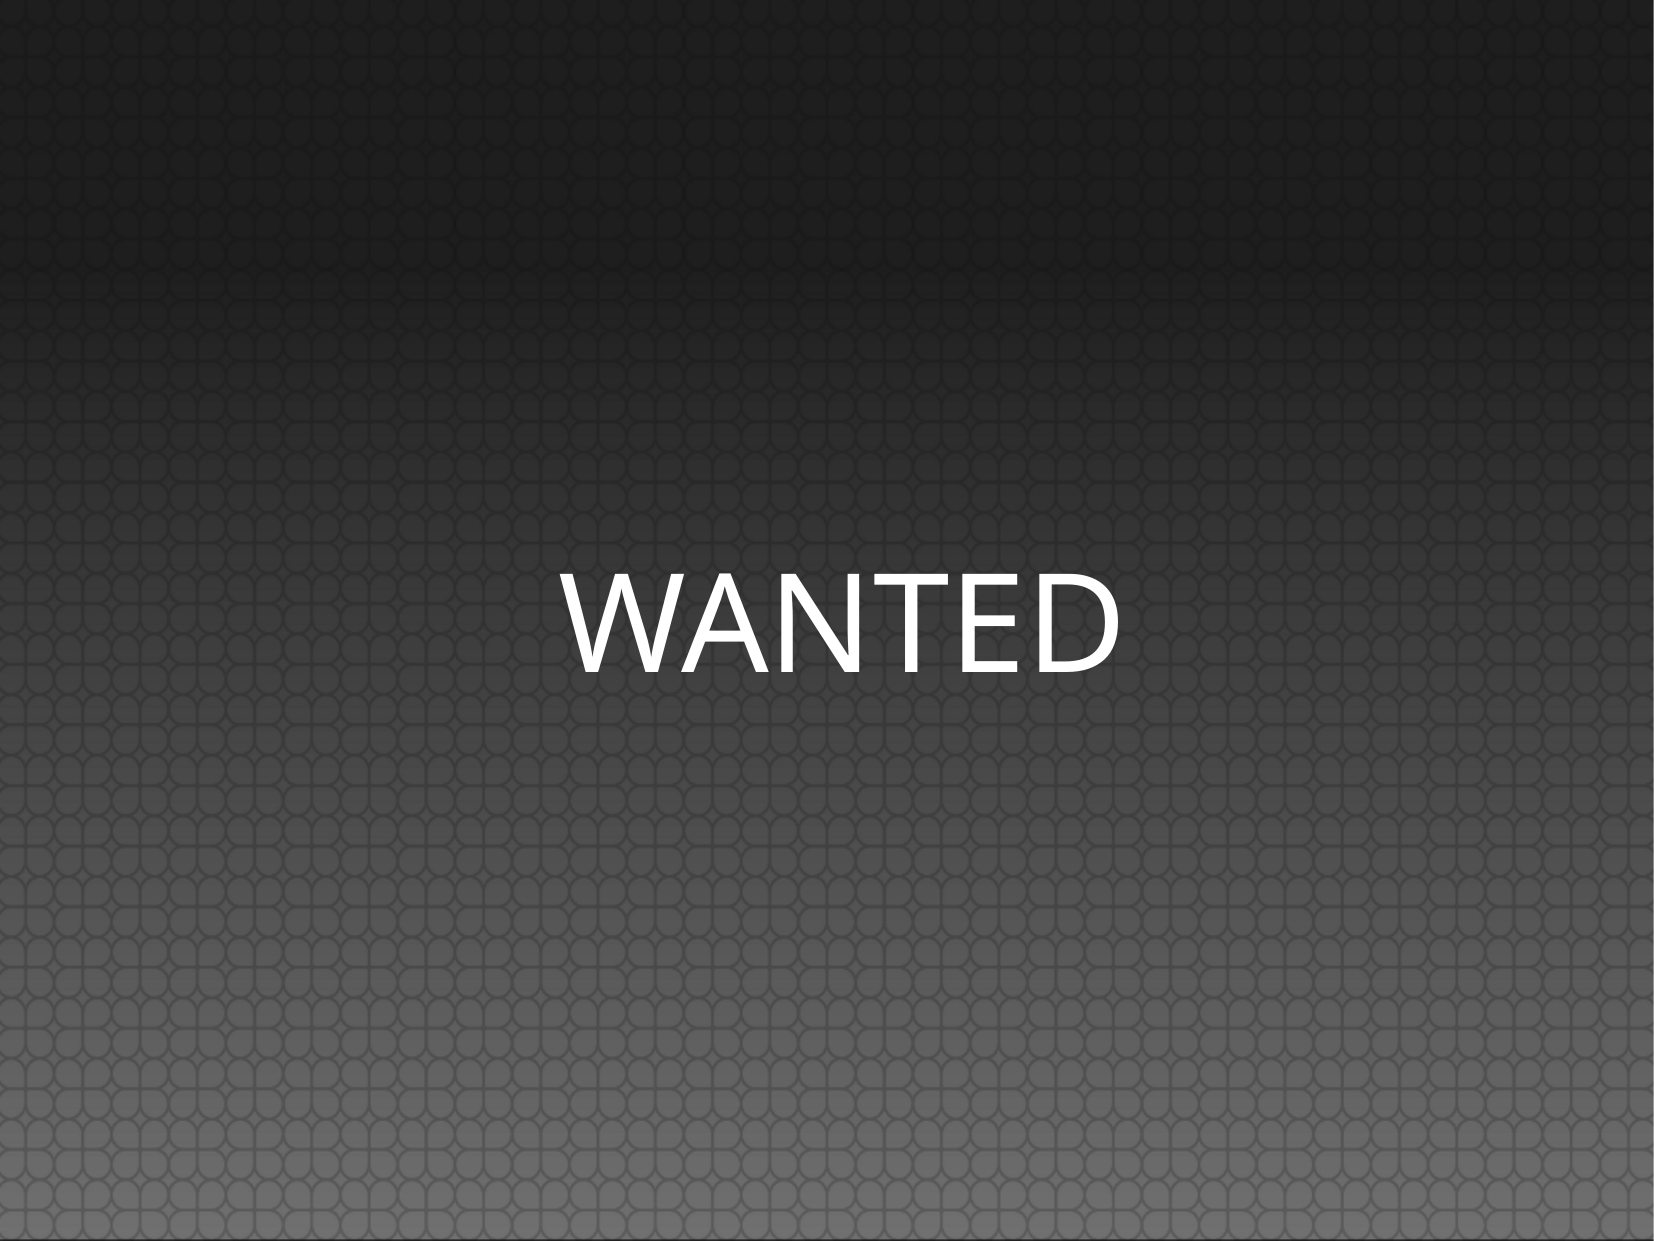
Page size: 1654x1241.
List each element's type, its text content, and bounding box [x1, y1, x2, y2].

title WANTED [0, 479, 1637, 759]
picture [0, 0, 1654, 1241]
